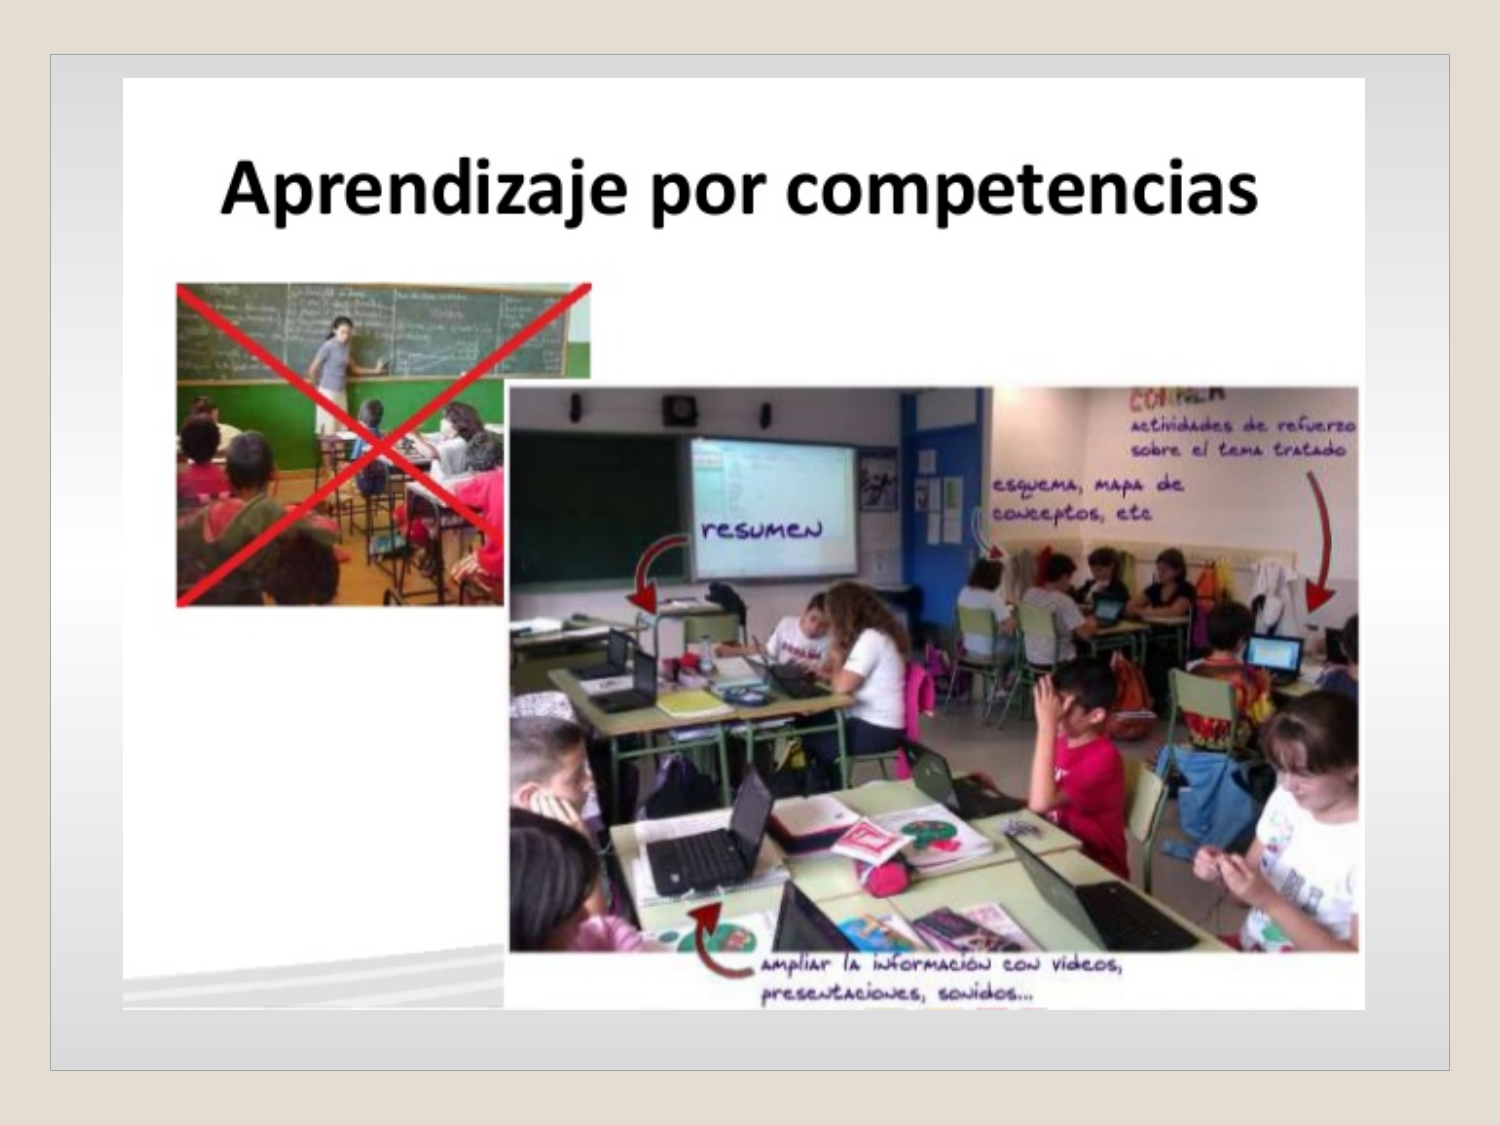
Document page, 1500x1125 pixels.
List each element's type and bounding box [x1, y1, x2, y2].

picture [123, 78, 1365, 1010]
